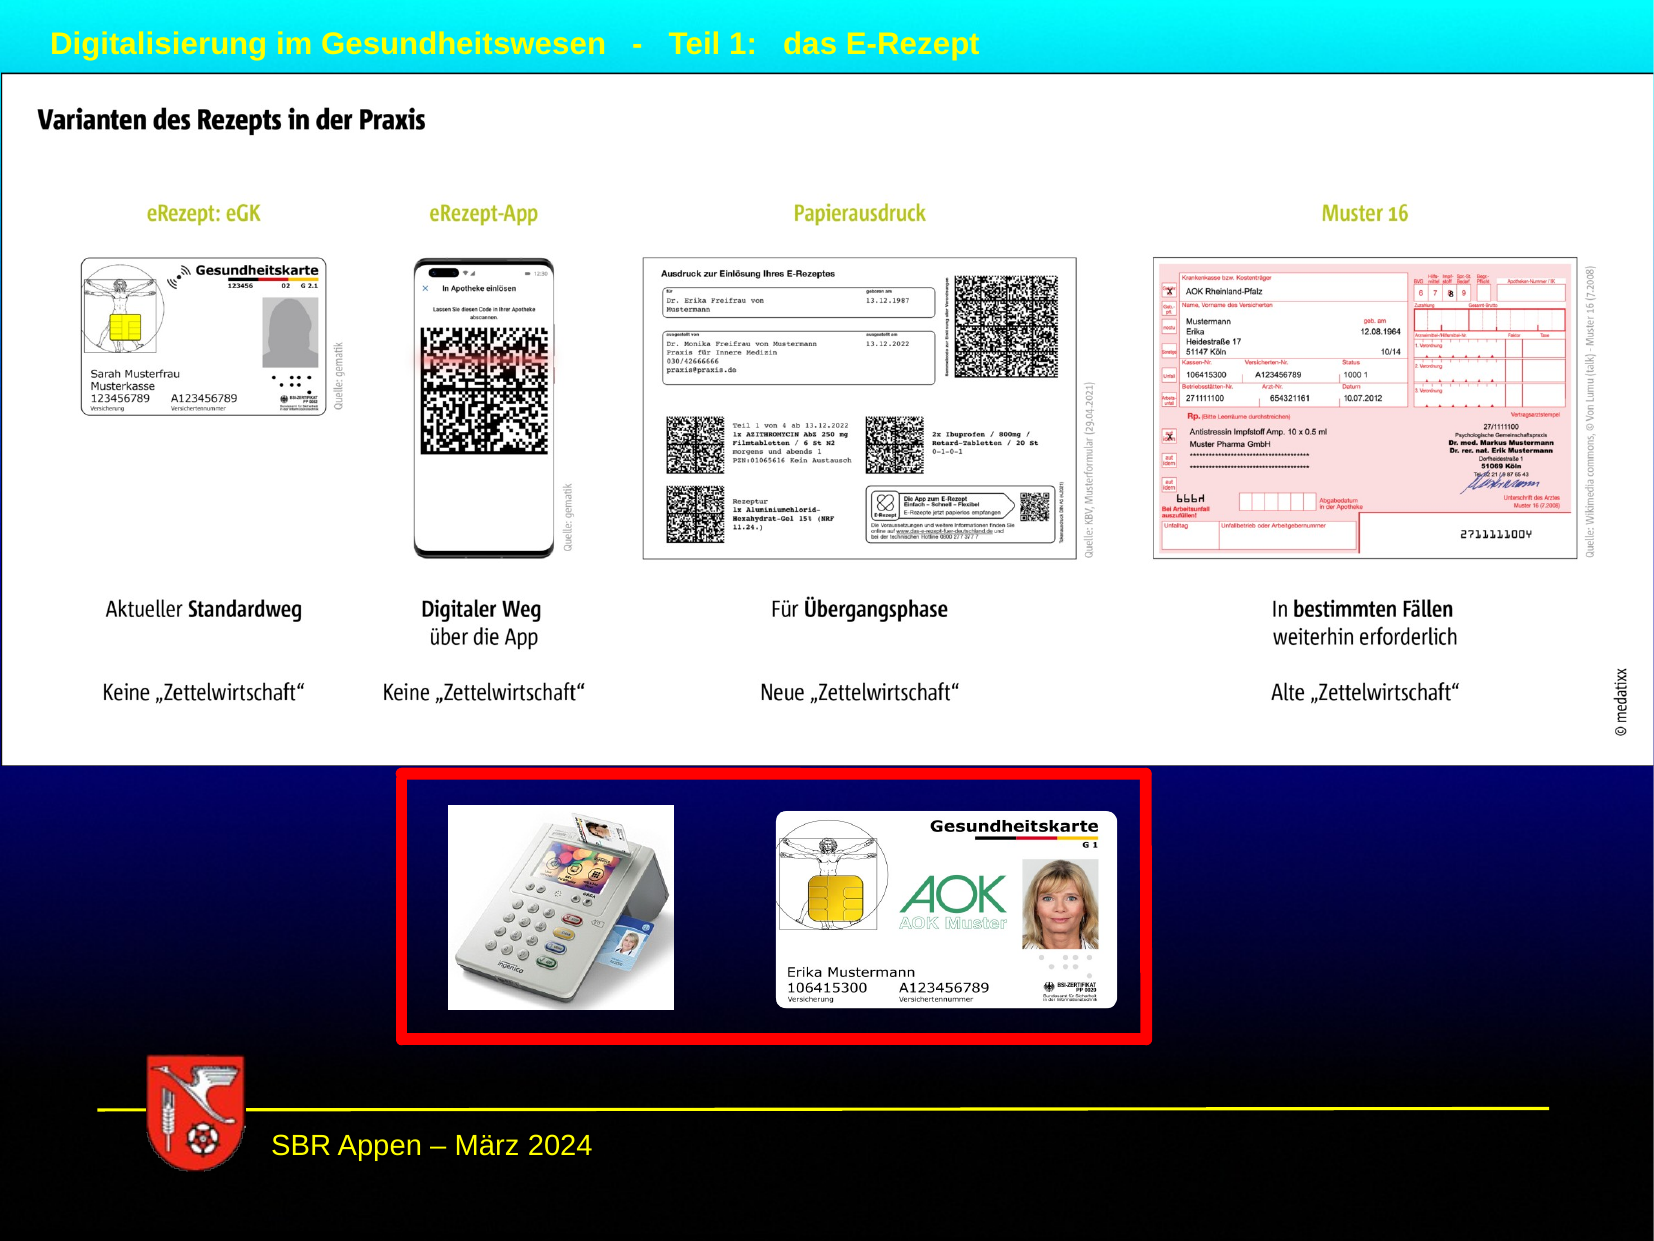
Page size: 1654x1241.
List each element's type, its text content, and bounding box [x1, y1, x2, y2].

text_box SBR Appen – März 2024 [256, 1121, 760, 1170]
text_box Digitalisierung im Gesundheitswesen - Teil 1: das E-Rezept [35, 19, 1049, 71]
picture [0, 0, 1654, 1241]
